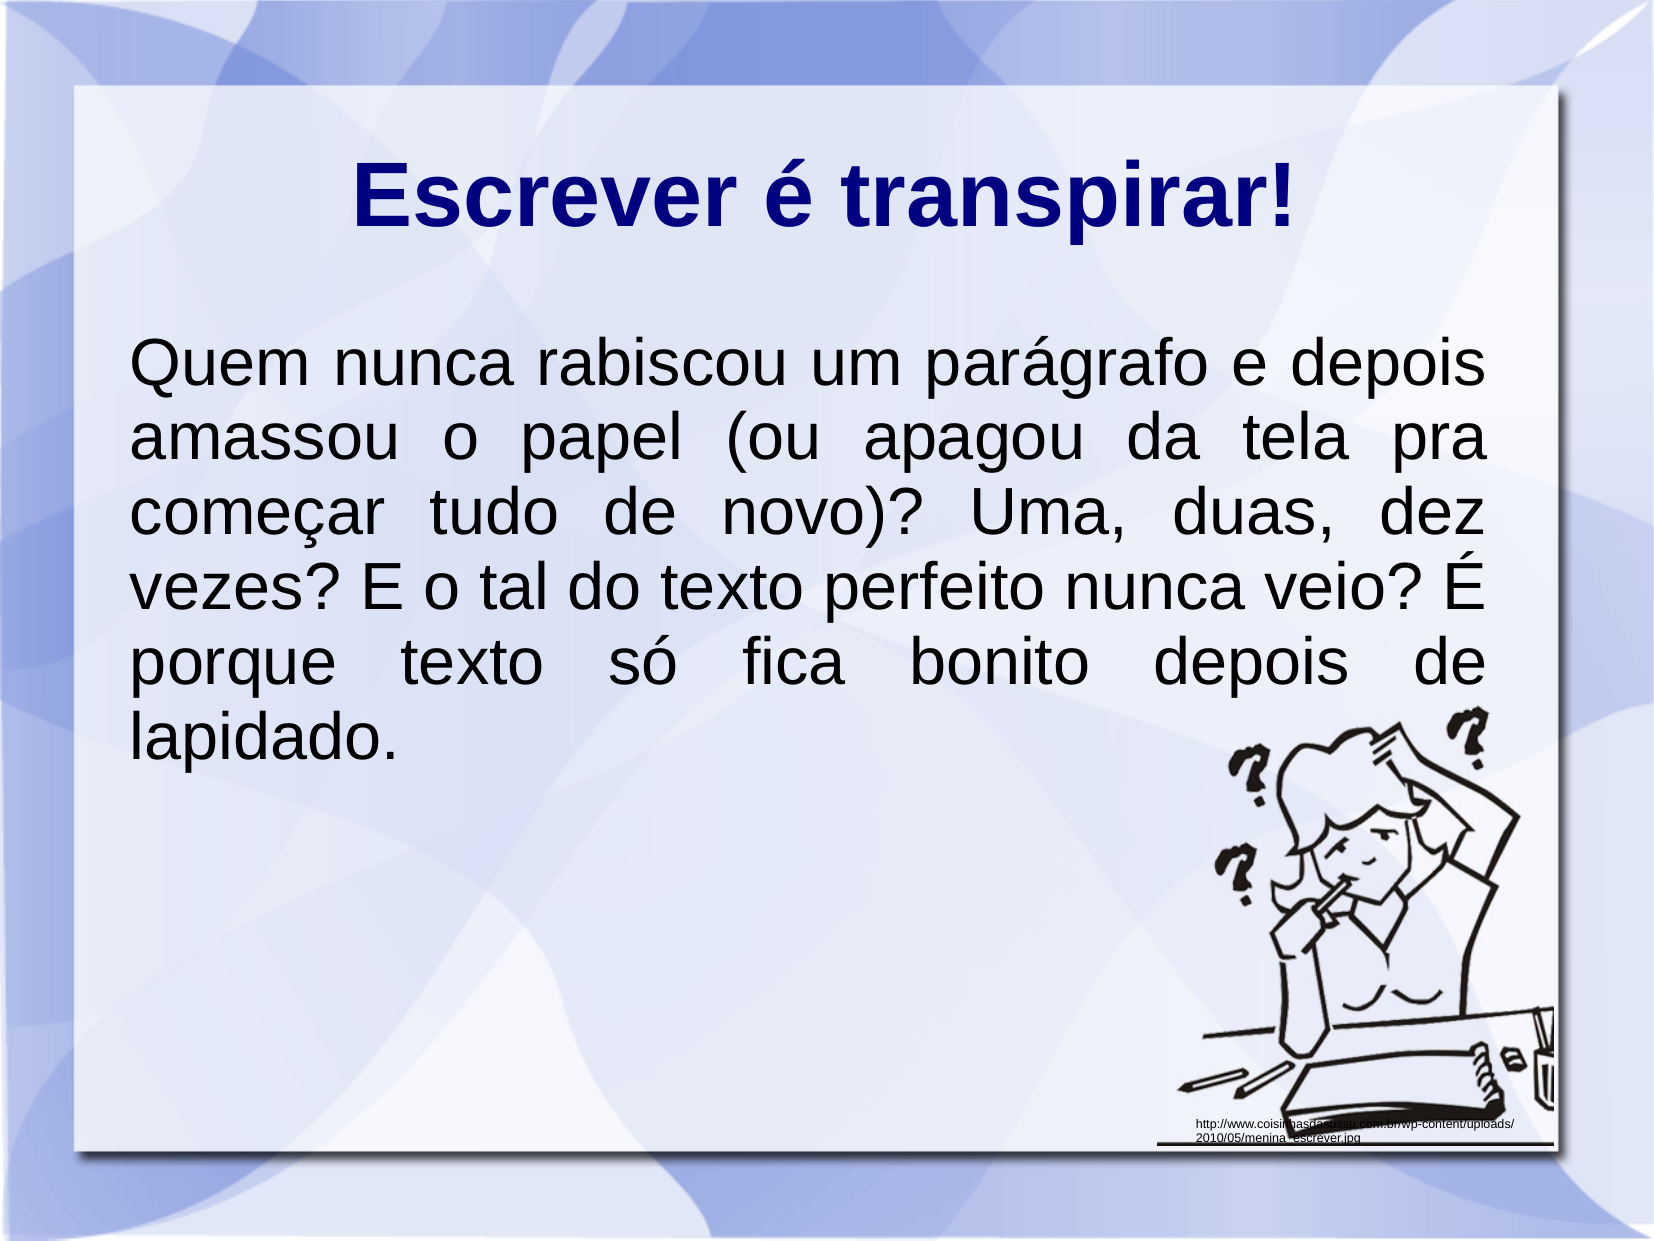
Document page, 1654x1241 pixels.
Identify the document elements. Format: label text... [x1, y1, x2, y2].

title Escrever é transpirar! [82, 90, 1536, 298]
picture [0, 0, 1654, 1241]
text_box http://www.coisinhasdasussu.com.br/wp-content/uploads/2010/05/menina_escrever.jpg [1181, 1110, 1583, 1154]
list Quem nunca rabiscou um parágrafo e depois amassou o papel (ou apagou da tela pra começar tudo de novo)? Uma, duas, dez vezes? E o tal do texto perfeito nunca veio? É porque texto só fica bonito depois de lapidado. [129, 324, 1489, 1045]
